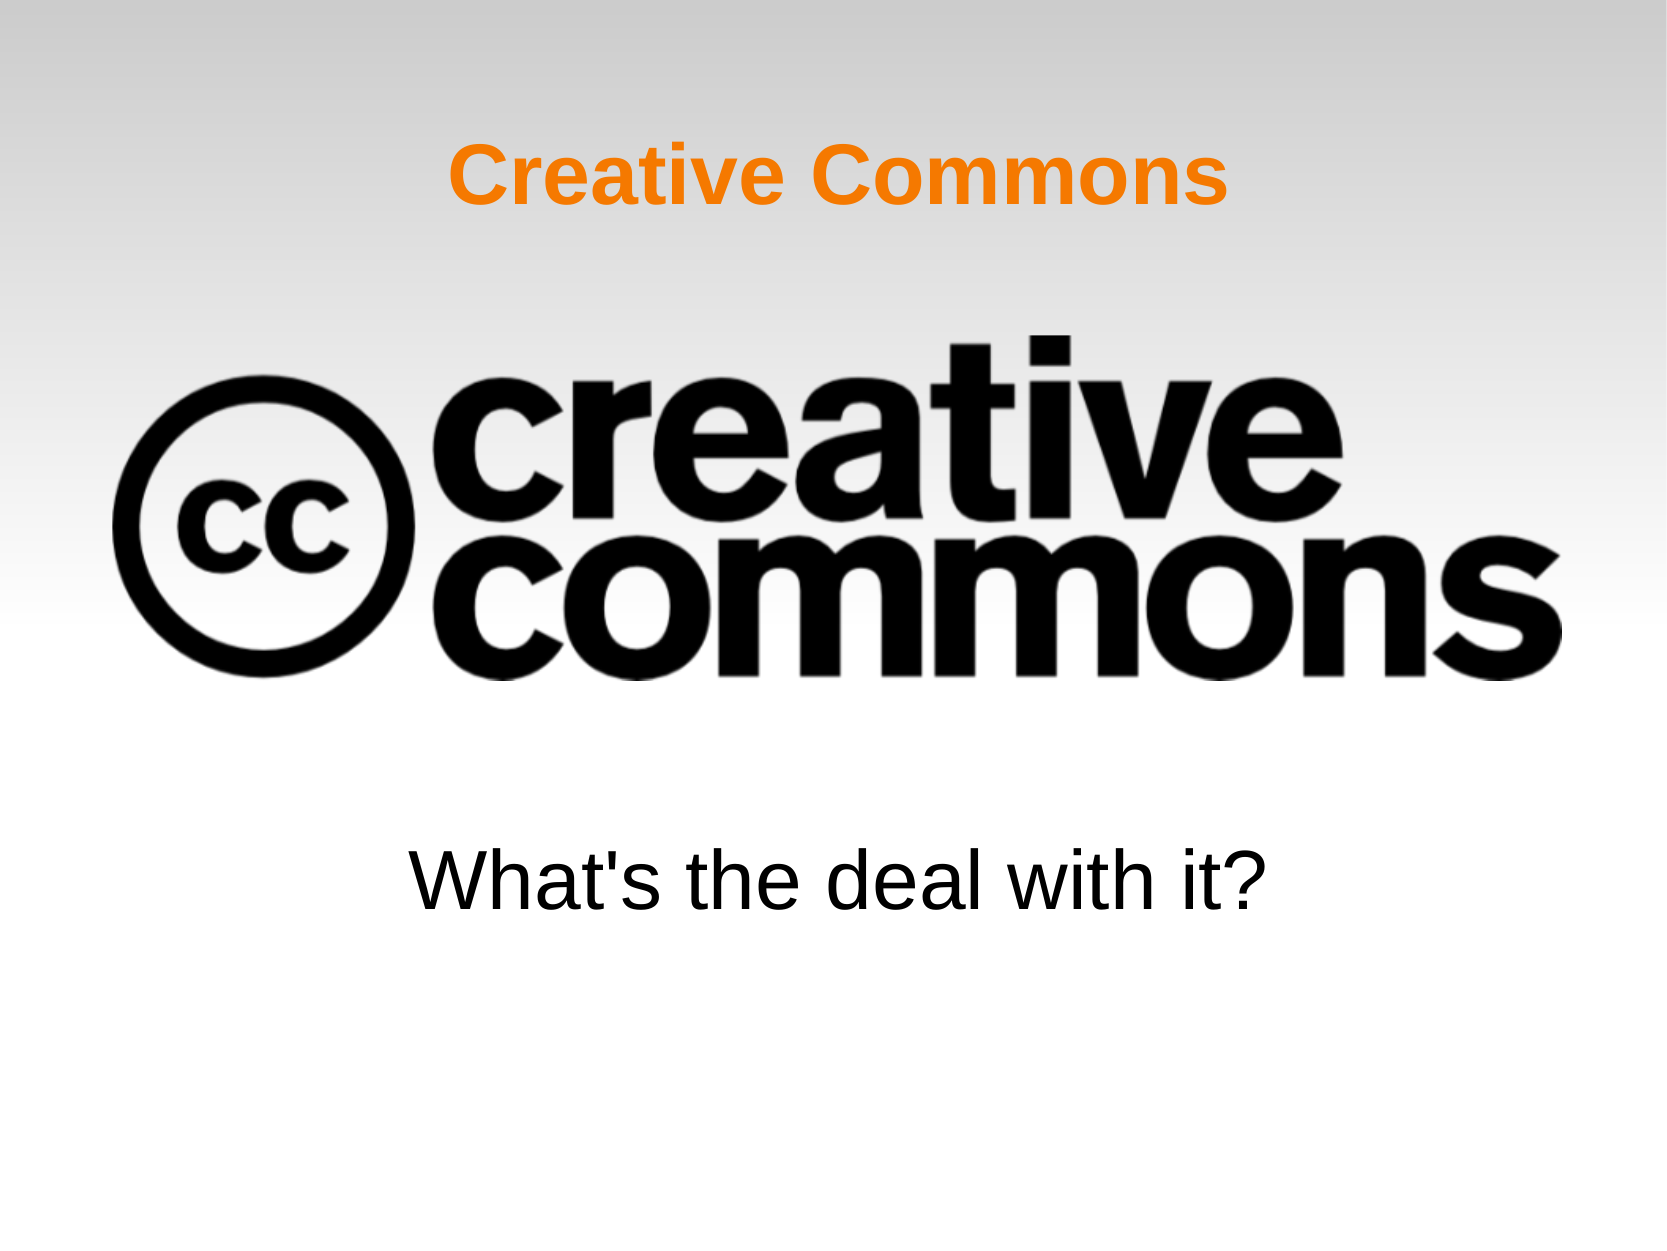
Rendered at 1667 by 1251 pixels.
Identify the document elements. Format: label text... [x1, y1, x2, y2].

subtitle What's the deal with it? [83, 610, 1596, 1130]
picture [0, 0, 1667, 1250]
title Creative Commons [83, 51, 1596, 272]
